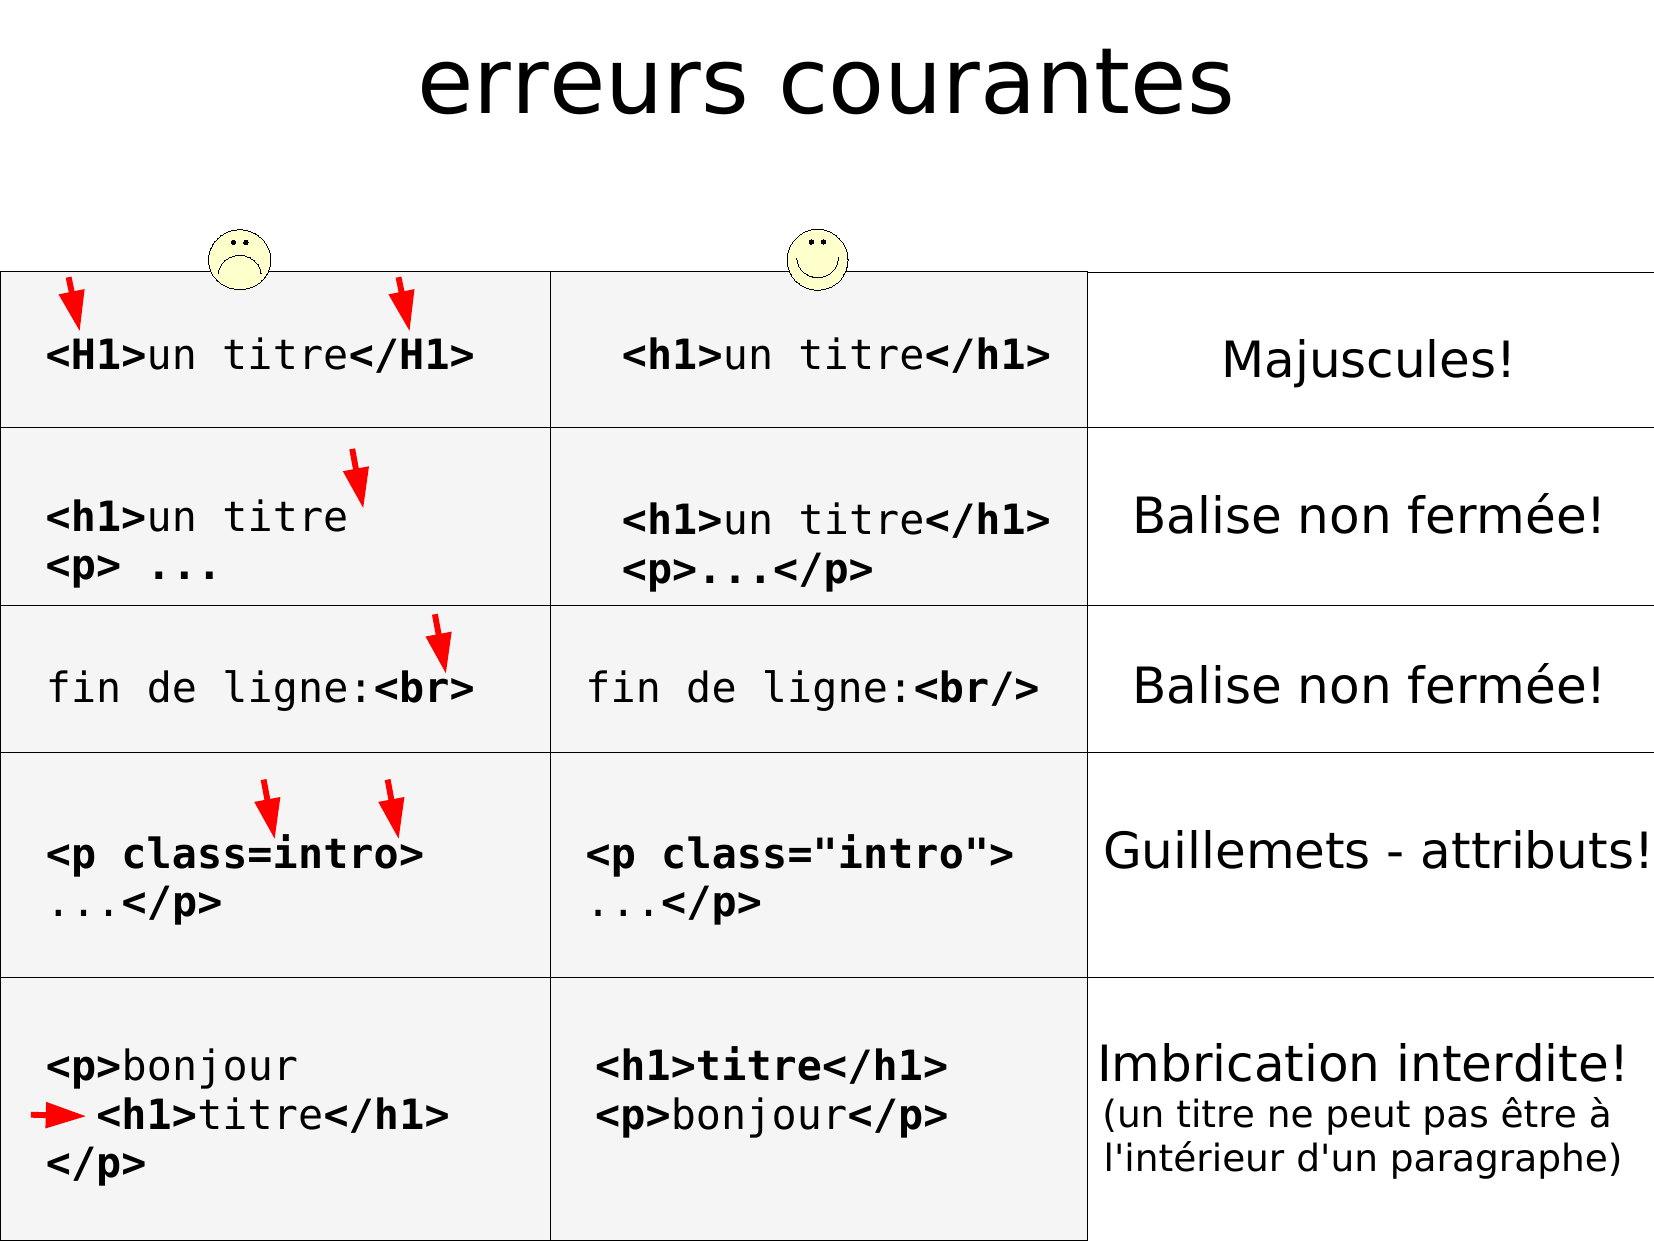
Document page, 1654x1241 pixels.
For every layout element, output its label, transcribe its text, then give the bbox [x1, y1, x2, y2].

text_box [0, 428, 1088, 605]
text_box fin de ligne:<br> [45, 664, 476, 713]
text_box <h1>un titre</h1> [621, 330, 1052, 380]
text_box Majuscules! [1221, 330, 1493, 390]
title erreurs courantes [136, 17, 1518, 143]
text_box Balise non fermée! [1132, 487, 1560, 546]
text_box <h1>un titre <p> ... [45, 492, 662, 590]
text_box fin de ligne:<br/> [585, 664, 1041, 713]
text_box <H1>un titre</H1> [45, 330, 621, 380]
text_box [0, 753, 1088, 977]
text_box <p>bonjour <h1>titre</h1> </p> [45, 1042, 450, 1188]
text_box <p class="intro"> ...</p> [585, 829, 1015, 927]
text_box Guillemets - attributs! [1103, 822, 1600, 881]
text_box Balise non fermée! [1132, 656, 1560, 716]
text_box Imbrication interdite! (un titre ne peut pas être à l'intérieur d'un paragraphe) [1097, 1034, 1577, 1181]
text_box [0, 978, 1088, 1241]
text_box [0, 606, 1088, 752]
text_box [0, 229, 1088, 427]
text_box <p class=intro> ...</p> [45, 829, 425, 927]
text_box <h1>un titre</h1> <p>...</p> [621, 496, 1052, 594]
text_box <h1>titre</h1> <p>bonjour</p> [595, 1042, 991, 1140]
